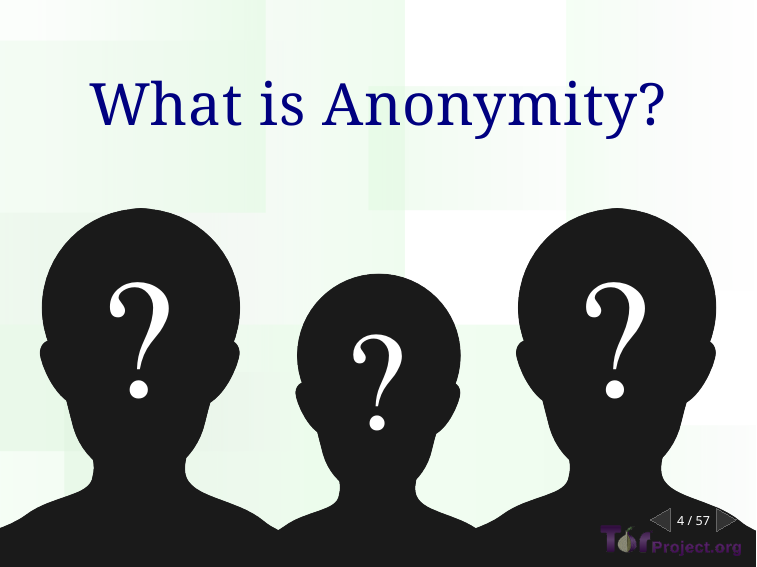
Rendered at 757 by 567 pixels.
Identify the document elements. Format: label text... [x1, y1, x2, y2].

text_box What is Anonymity? [40, 41, 716, 164]
picture [0, 0, 757, 567]
text_box <number> / 61 [618, 504, 756, 555]
